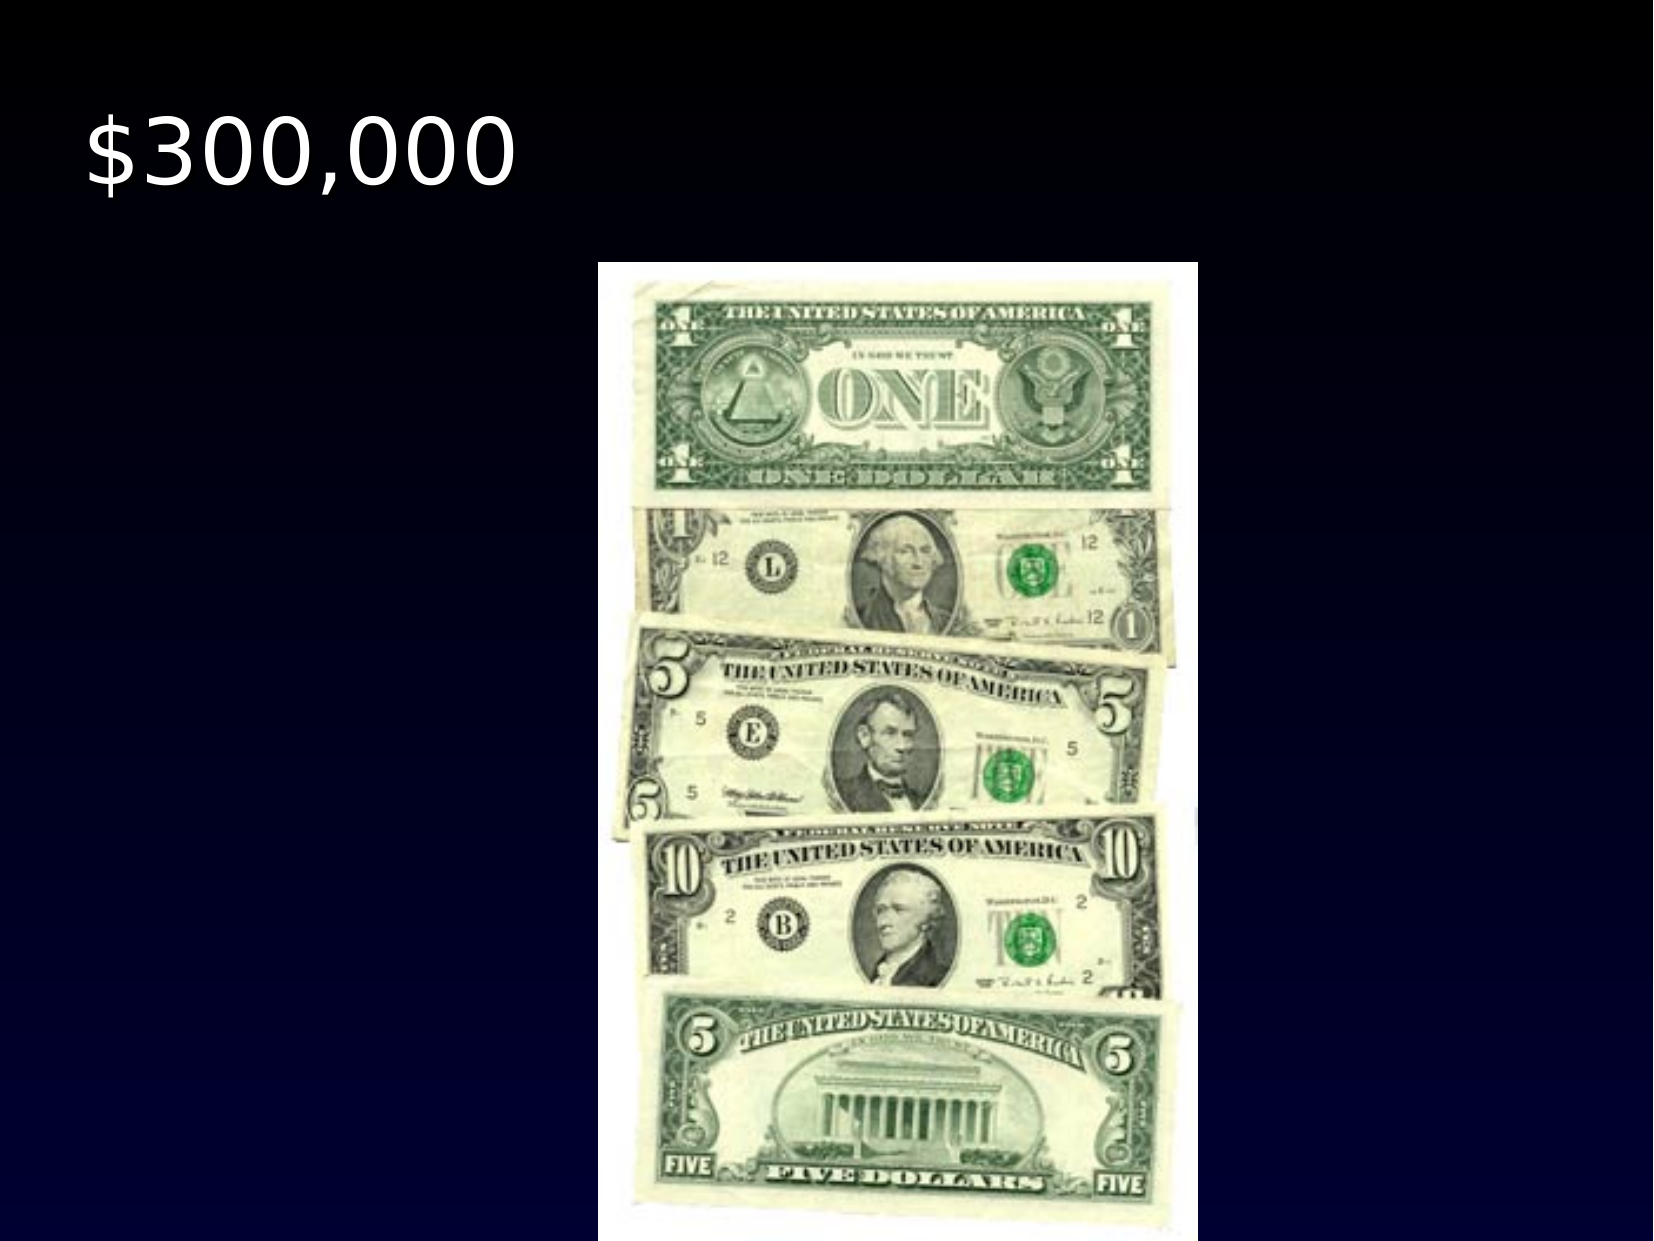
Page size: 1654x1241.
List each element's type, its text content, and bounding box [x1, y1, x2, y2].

title $300,000 [82, 49, 1571, 257]
picture [598, 262, 1198, 1241]
